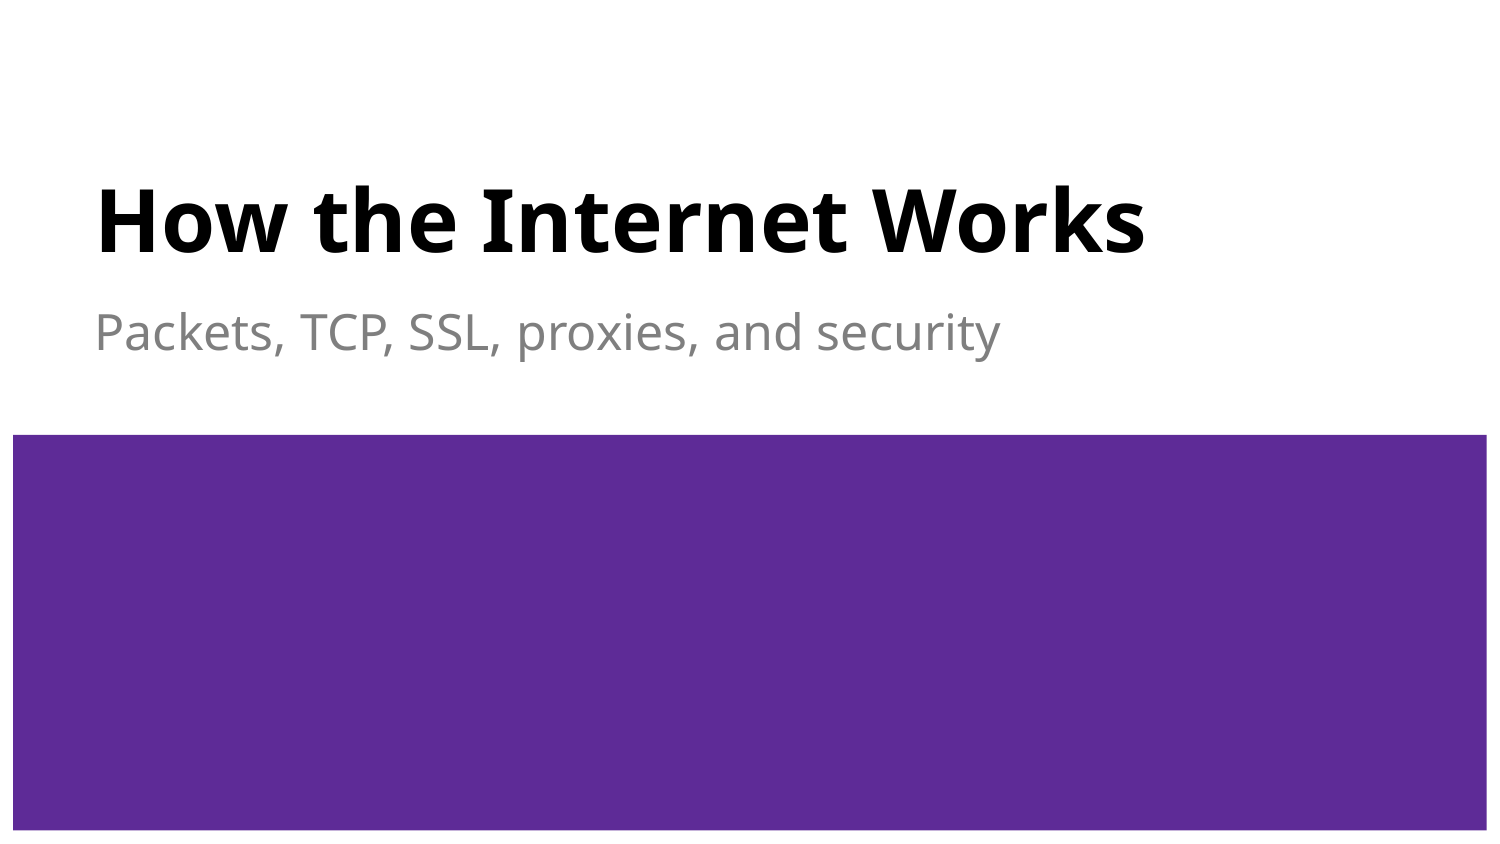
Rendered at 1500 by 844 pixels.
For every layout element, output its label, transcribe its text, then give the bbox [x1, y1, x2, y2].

title How the Internet Works [79, 43, 1423, 285]
subtitle Packets, TCP, SSL, proxies, and security [79, 285, 1423, 427]
